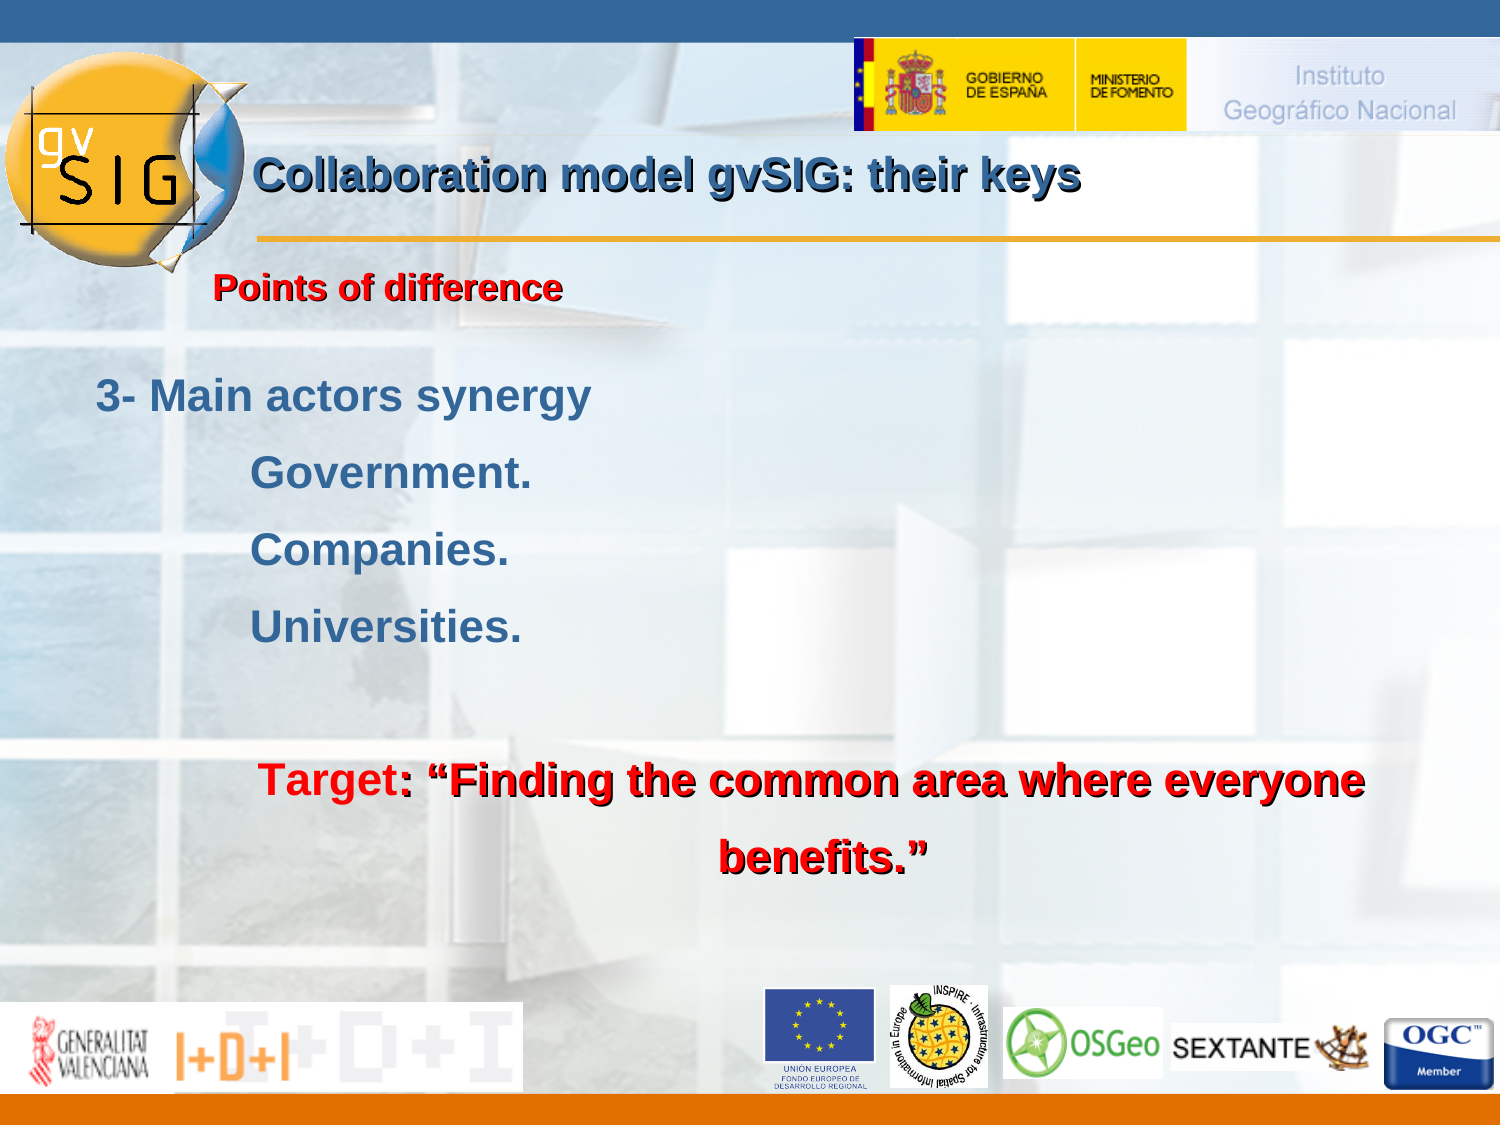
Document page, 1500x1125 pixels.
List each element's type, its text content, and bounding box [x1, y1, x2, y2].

picture [763, 987, 876, 1089]
text_box Points of difference [197, 260, 1500, 322]
picture [1384, 1018, 1494, 1090]
picture [0, 1002, 523, 1094]
picture [854, 37, 1500, 131]
picture [890, 985, 988, 1088]
picture [1171, 1023, 1375, 1071]
picture [1003, 1007, 1163, 1079]
text_box 3- Main actors synergy Government. Companies. Universities. Target: “Finding the common area where everyone benefits.” [80, 336, 1388, 890]
picture [0, 49, 250, 276]
text_box Collaboration model gvSIG: their keys [236, 142, 1500, 211]
